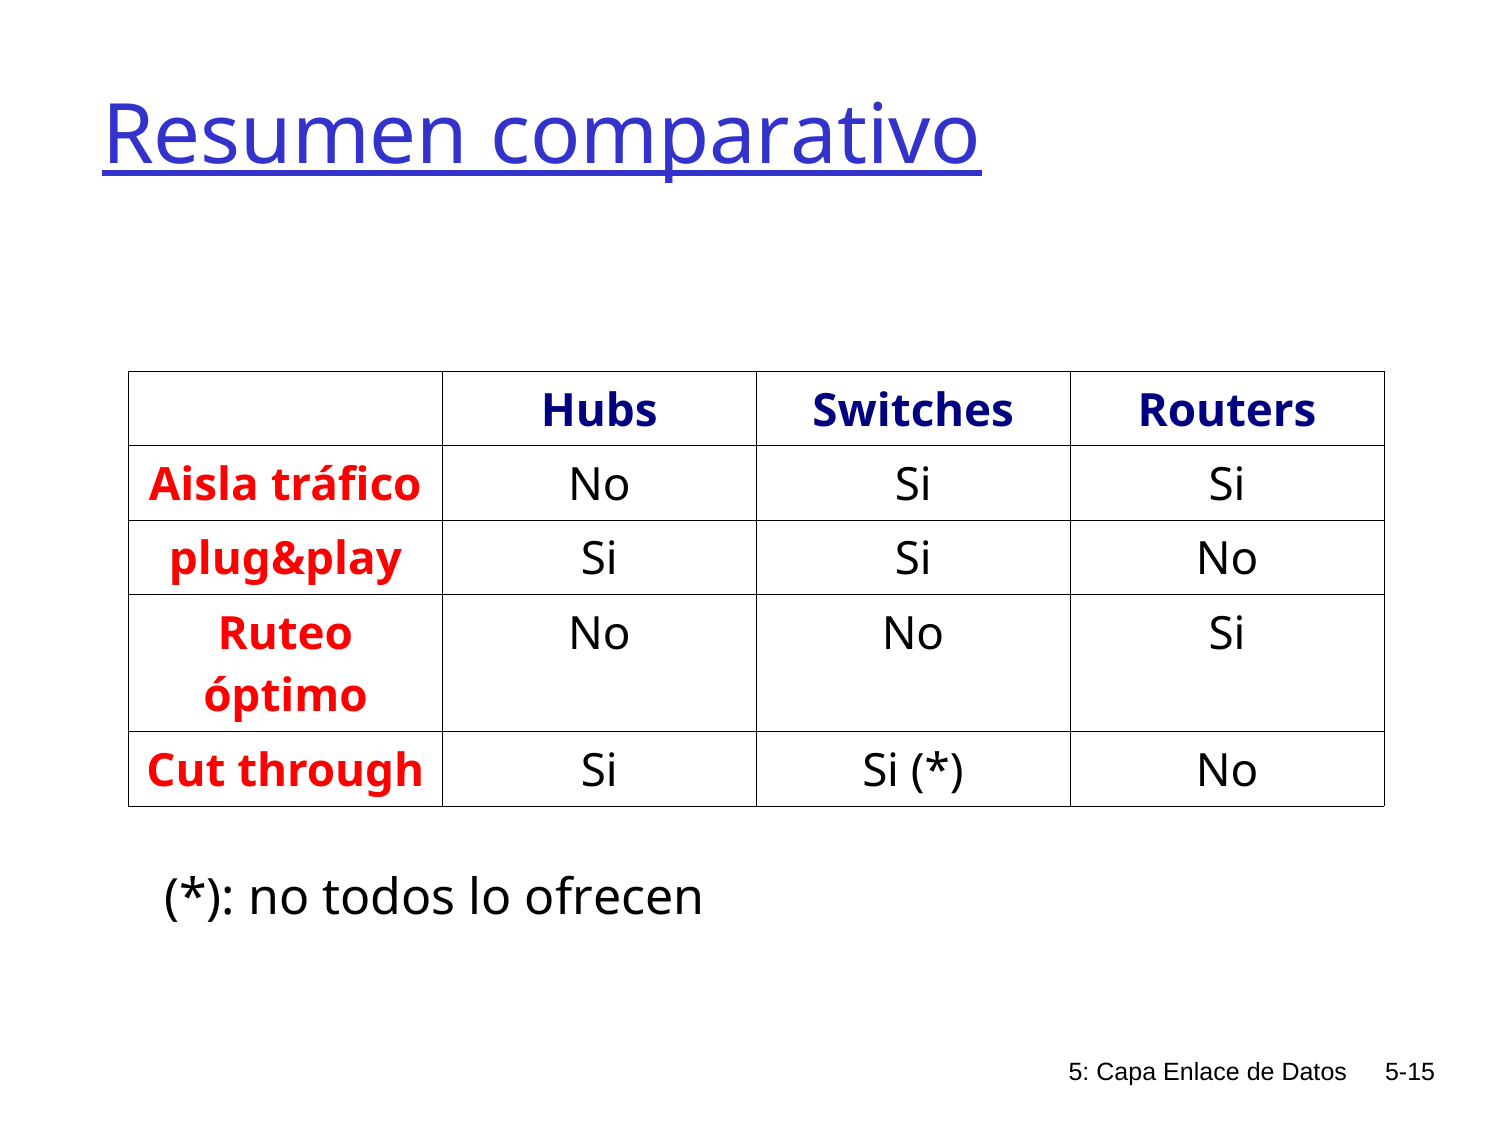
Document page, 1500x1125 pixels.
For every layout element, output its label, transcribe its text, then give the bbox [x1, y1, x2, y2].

table_cell Cut through [129, 732, 442, 806]
table_header Switches [757, 372, 1070, 445]
table_cell No [757, 595, 1070, 731]
table_cell Si (*) [757, 732, 1070, 806]
table_cell No [443, 595, 756, 731]
table_cell Si [443, 521, 756, 594]
title Resumen comparativo [87, 37, 1363, 225]
table_cell Si [443, 732, 756, 806]
table_cell No [1071, 732, 1384, 806]
table_cell Si [1071, 446, 1384, 520]
table_header [129, 372, 442, 445]
table_cell Ruteo óptimo [129, 595, 442, 731]
table_cell plug&play [129, 521, 442, 594]
table_cell Aisla tráfico [129, 446, 442, 520]
table_cell Si [1071, 595, 1384, 731]
table_header Hubs [443, 372, 756, 445]
text_box (*): no todos lo ofrecen [149, 857, 669, 932]
table_cell No [1071, 521, 1384, 594]
table_cell Si [757, 446, 1070, 520]
table_header Routers [1071, 372, 1384, 445]
table_cell No [443, 446, 756, 520]
table_cell Si [757, 521, 1070, 594]
